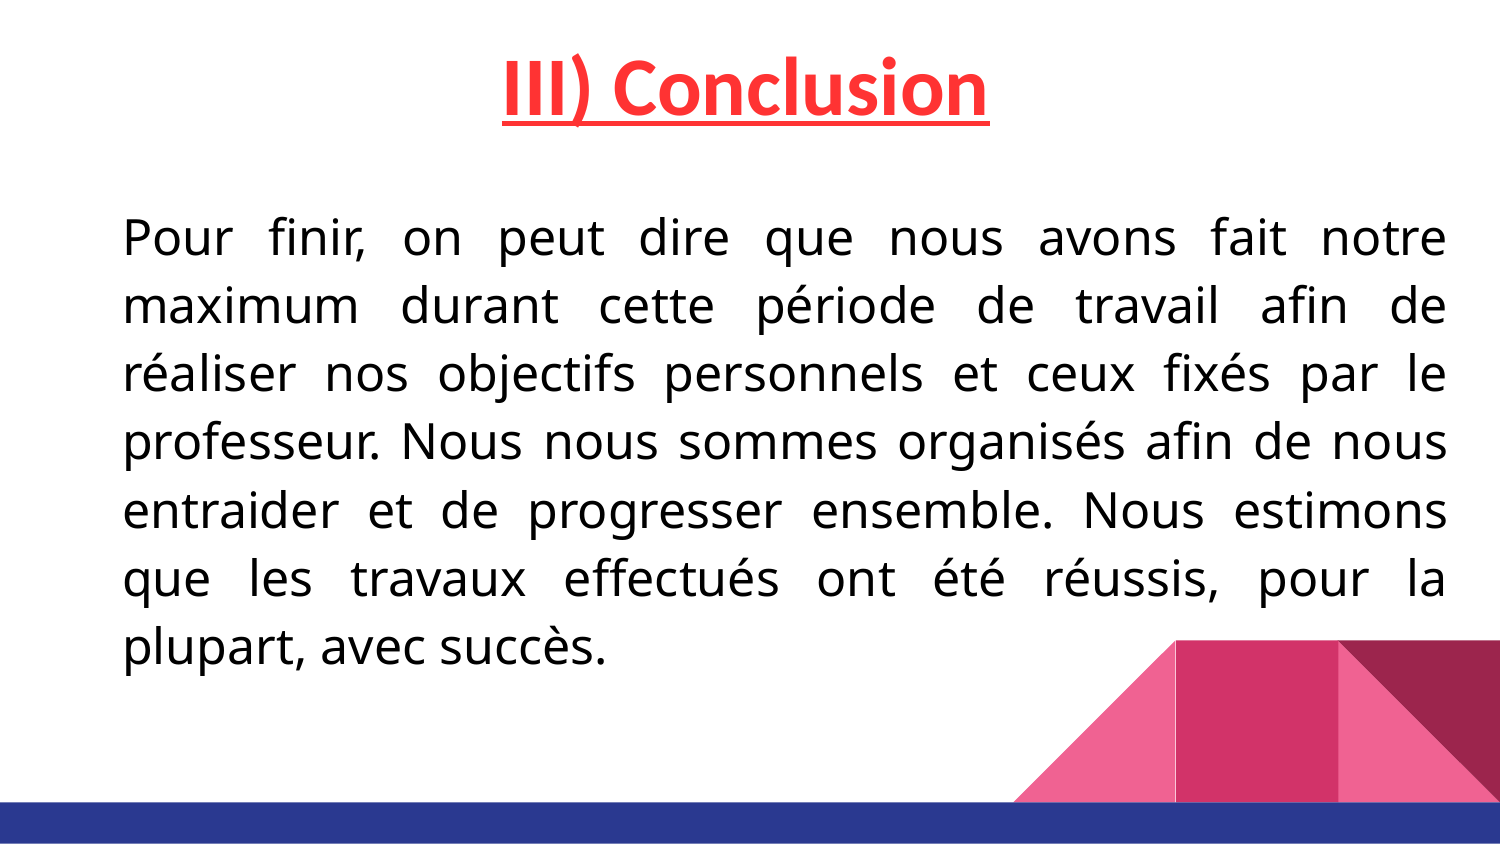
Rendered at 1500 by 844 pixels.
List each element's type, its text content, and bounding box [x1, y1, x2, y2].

title III) Conclusion [47, 11, 1445, 178]
list Pour finir, on peut dire que nous avons fait notre maximum durant cette période de travail afin de réaliser nos objectifs personnels et ceux fixés par le professeur. Nous nous sommes organisés afin de nous entraider et de progresser ensemble. Nous estimons que les travaux effectués ont été réussis, pour la plupart, avec succès. [51, 201, 1449, 750]
